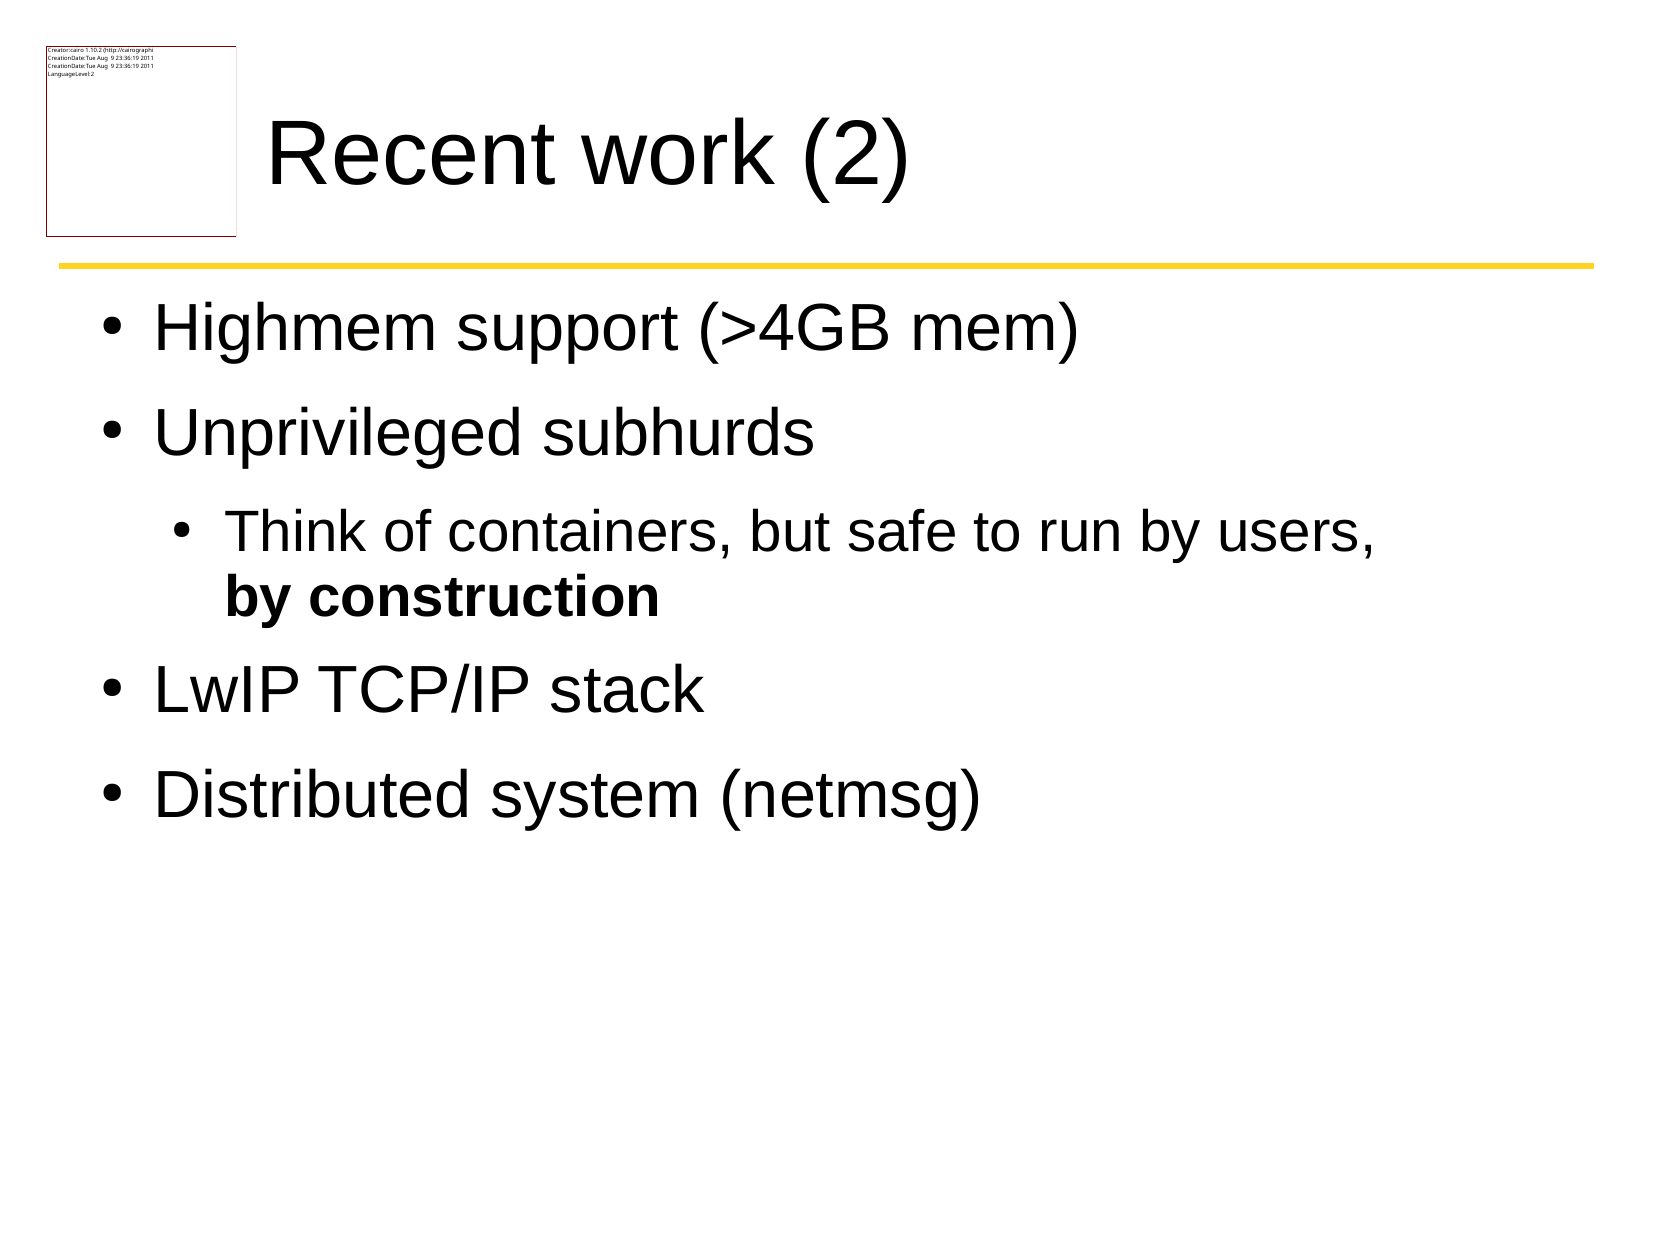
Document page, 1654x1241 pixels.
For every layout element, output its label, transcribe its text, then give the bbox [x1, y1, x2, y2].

list Highmem support (>4GB mem) Unprivileged subhurds Think of containers, but safe to run by users, by construction LwIP TCP/IP stack Distributed system (netmsg) [82, 290, 1571, 1152]
title Recent work (2) [265, 49, 1571, 257]
